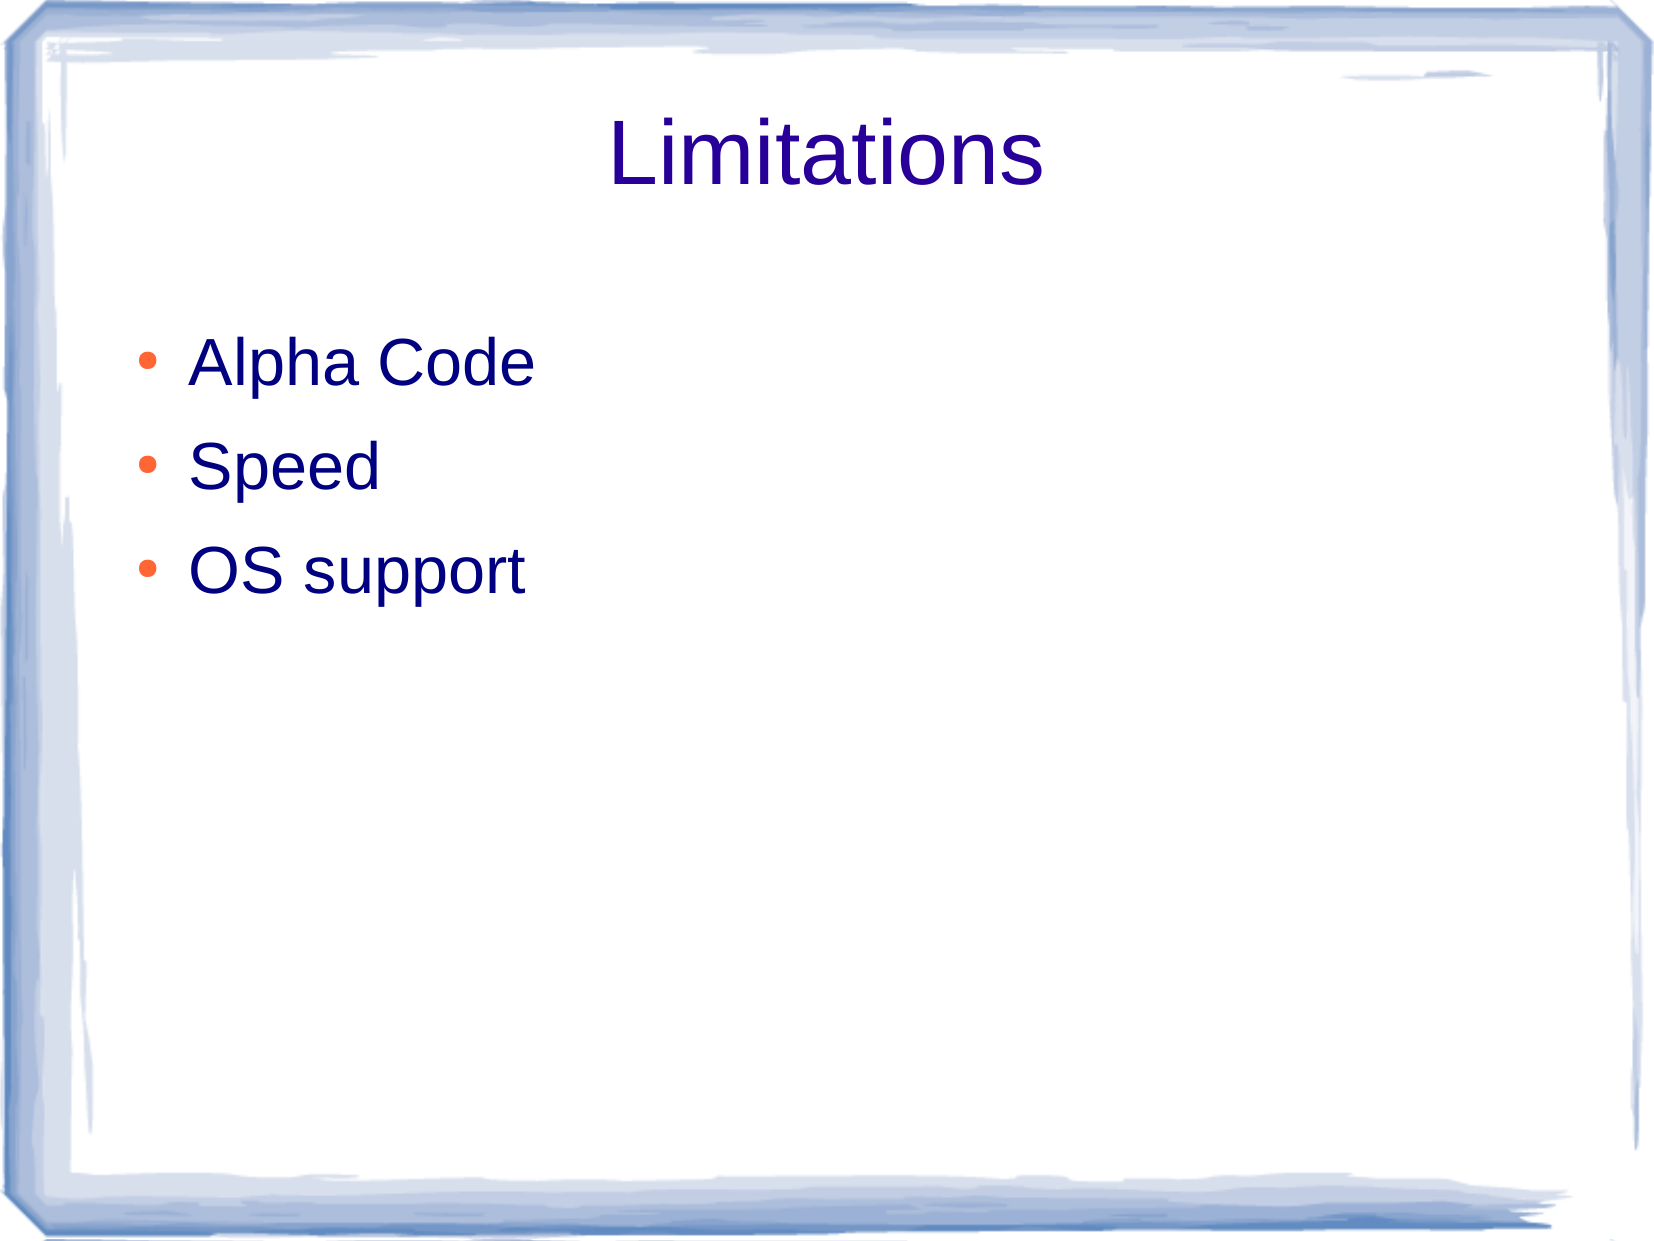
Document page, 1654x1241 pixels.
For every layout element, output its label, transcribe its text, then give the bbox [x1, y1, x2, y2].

title Limitations [82, 56, 1571, 250]
list Alpha Code Speed OS support [118, 324, 1571, 990]
picture [0, 0, 1654, 1241]
